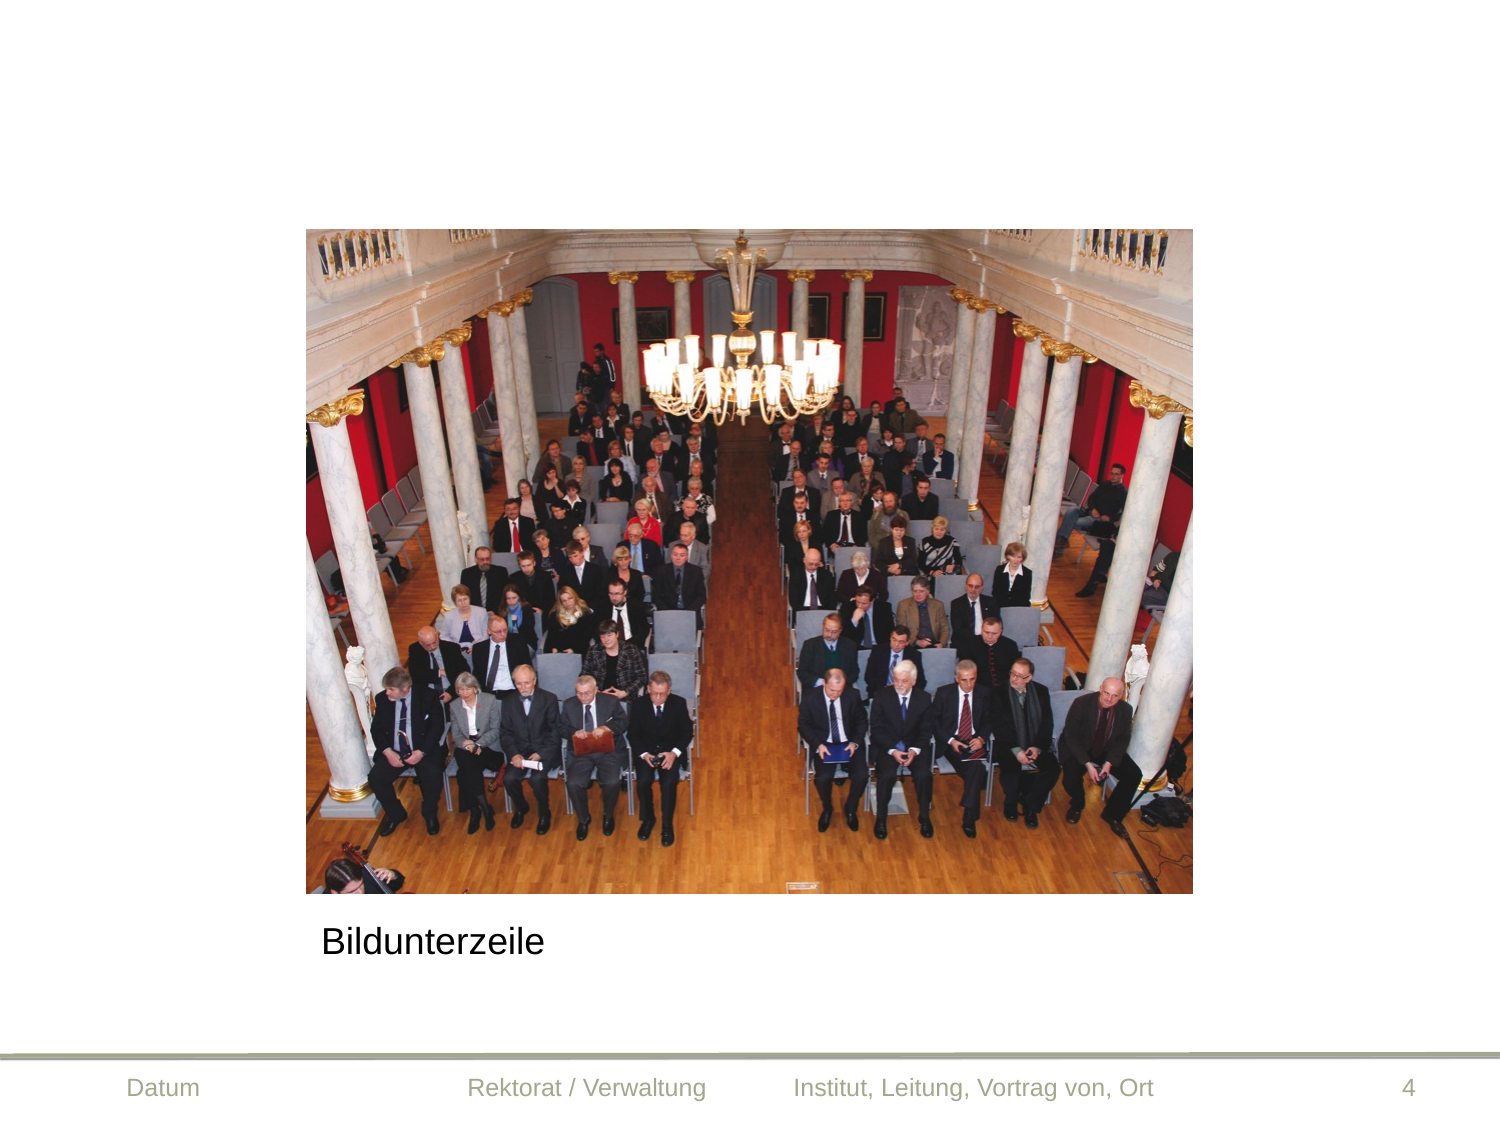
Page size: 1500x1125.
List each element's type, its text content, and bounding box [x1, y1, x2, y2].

text_box Bildunterzeile [306, 909, 1193, 970]
picture [306, 229, 1193, 894]
